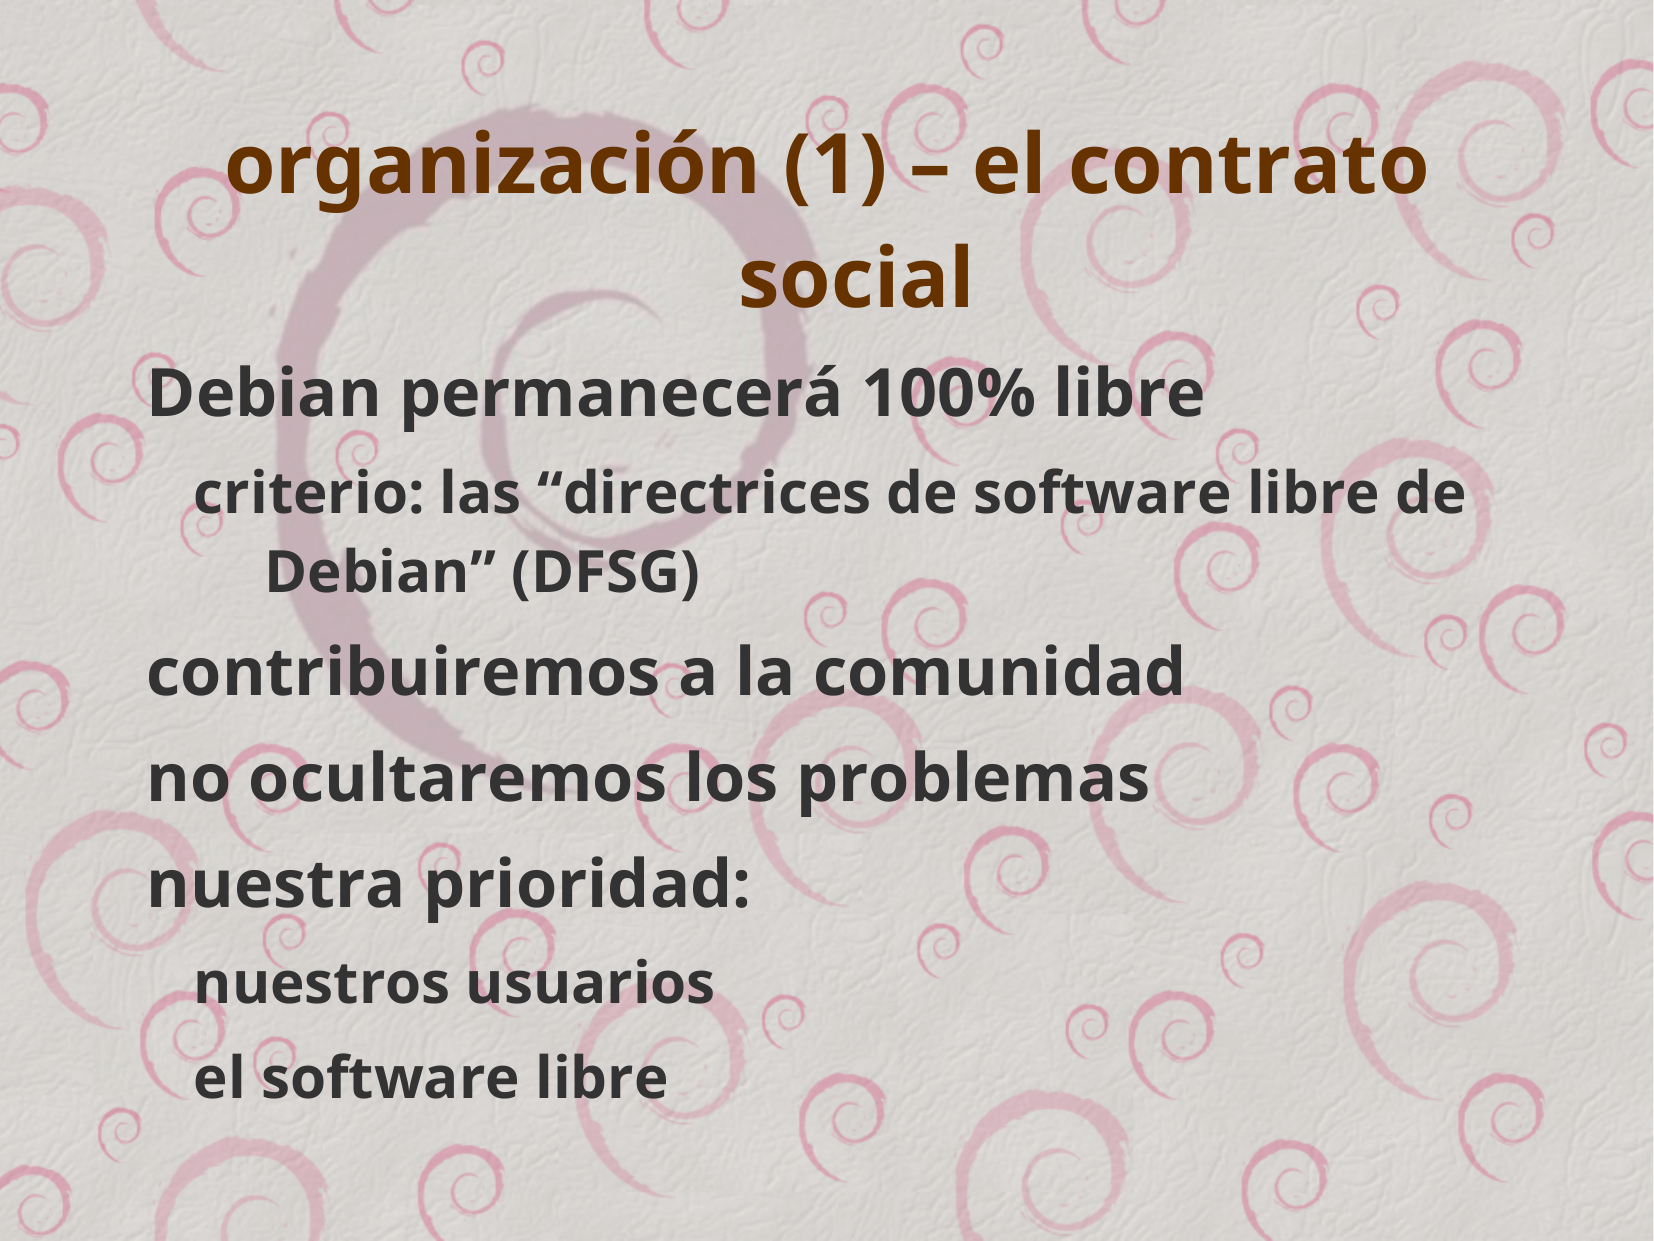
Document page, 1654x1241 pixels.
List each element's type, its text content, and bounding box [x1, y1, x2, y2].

title organización (1) – el contrato social [121, 114, 1534, 322]
list Debian permanecerá 100% libre criterio: las “directrices de software libre de Debian” (DFSG) contribuiremos a la comunidad no ocultaremos los problemas nuestra prioridad: nuestros usuarios el software libre [134, 345, 1516, 1127]
picture [0, 0, 1654, 1241]
